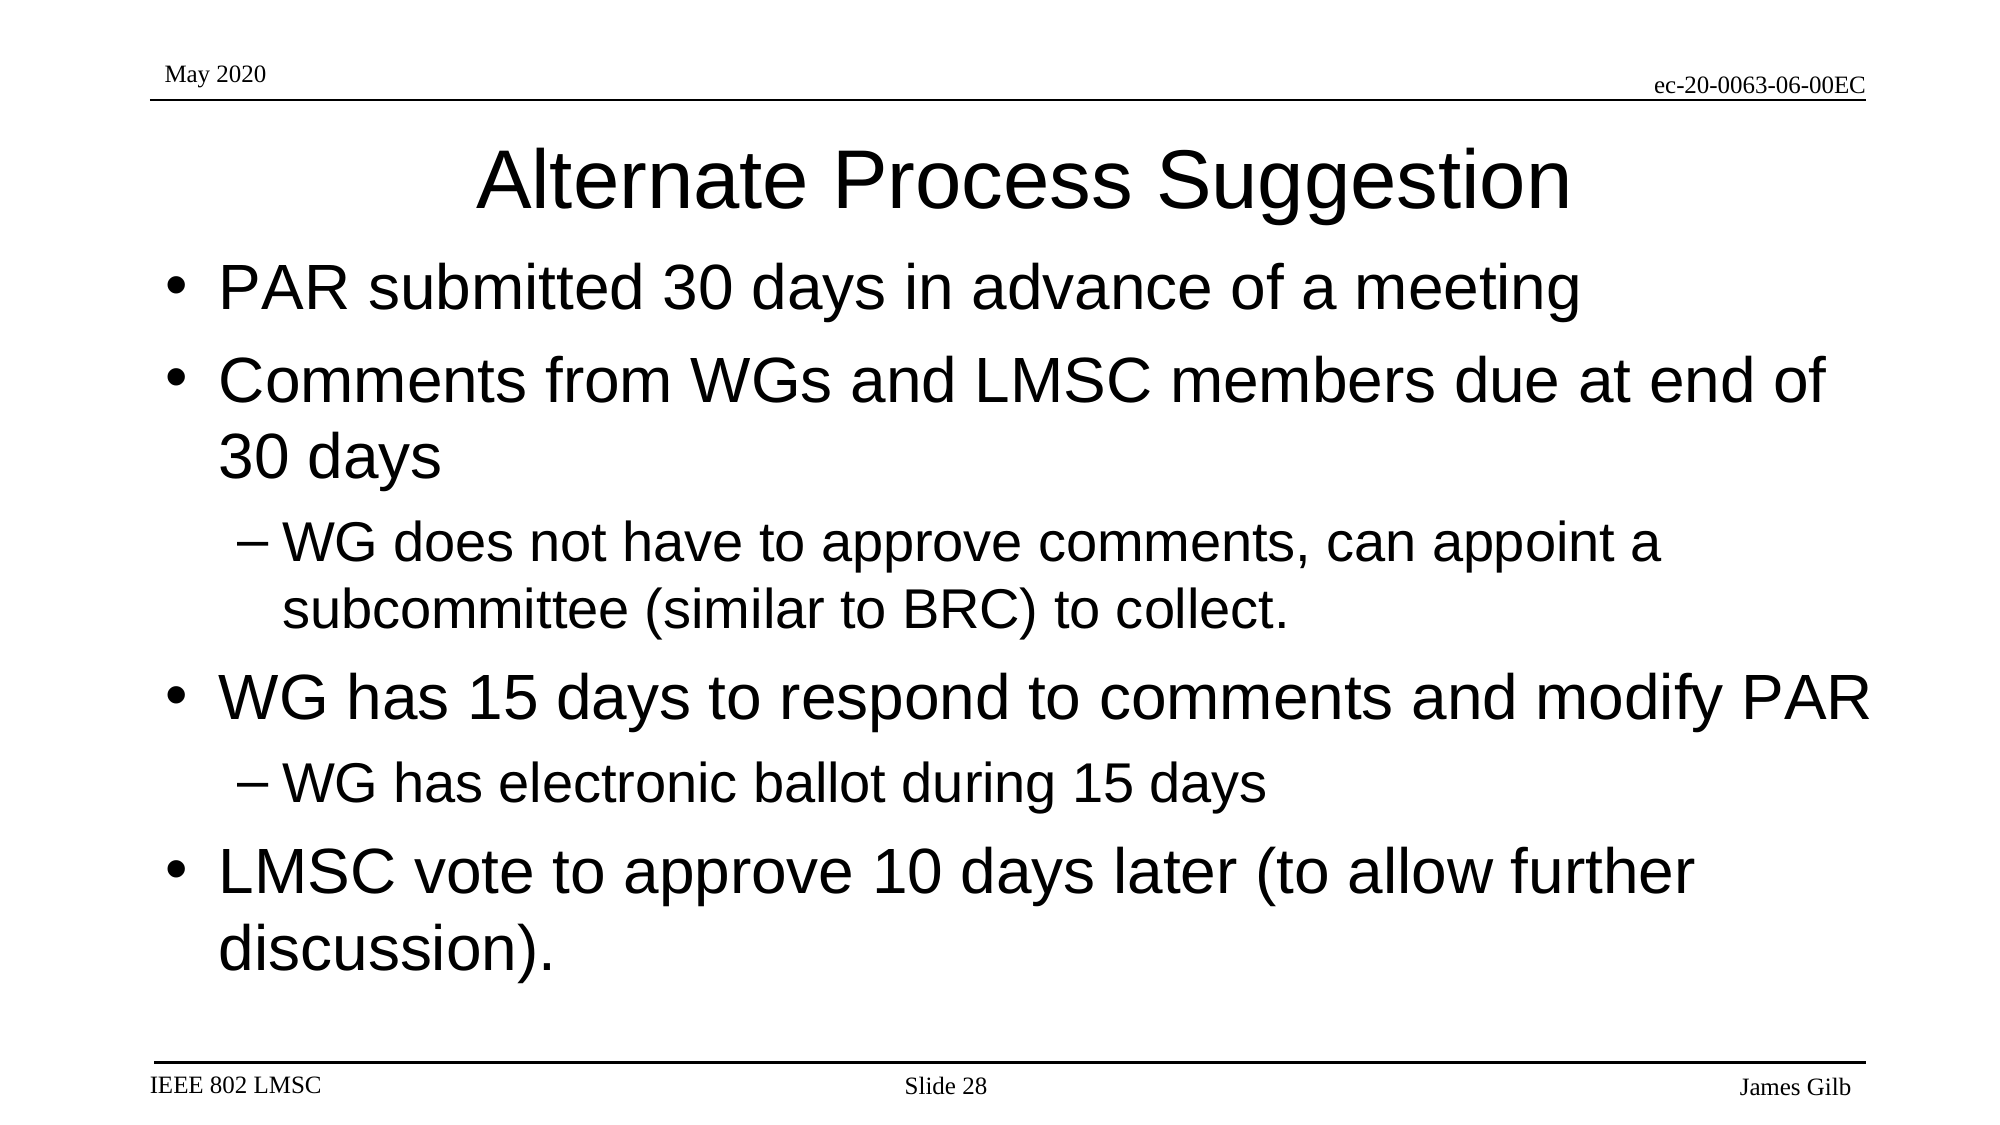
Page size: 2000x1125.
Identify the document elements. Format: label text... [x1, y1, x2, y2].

list PAR submitted 30 days in advance of a meeting Comments from WGs and LMSC members due at end of 30 days WG does not have to approve comments, can appoint a subcommittee (similar to BRC) to collect. WG has 15 days to respond to comments and modify PAR WG has electronic ballot during 15 days LMSC vote to approve 10 days later (to allow further discussion). [149, 237, 1900, 1048]
title Alternate Process Suggestion [149, 112, 1900, 237]
